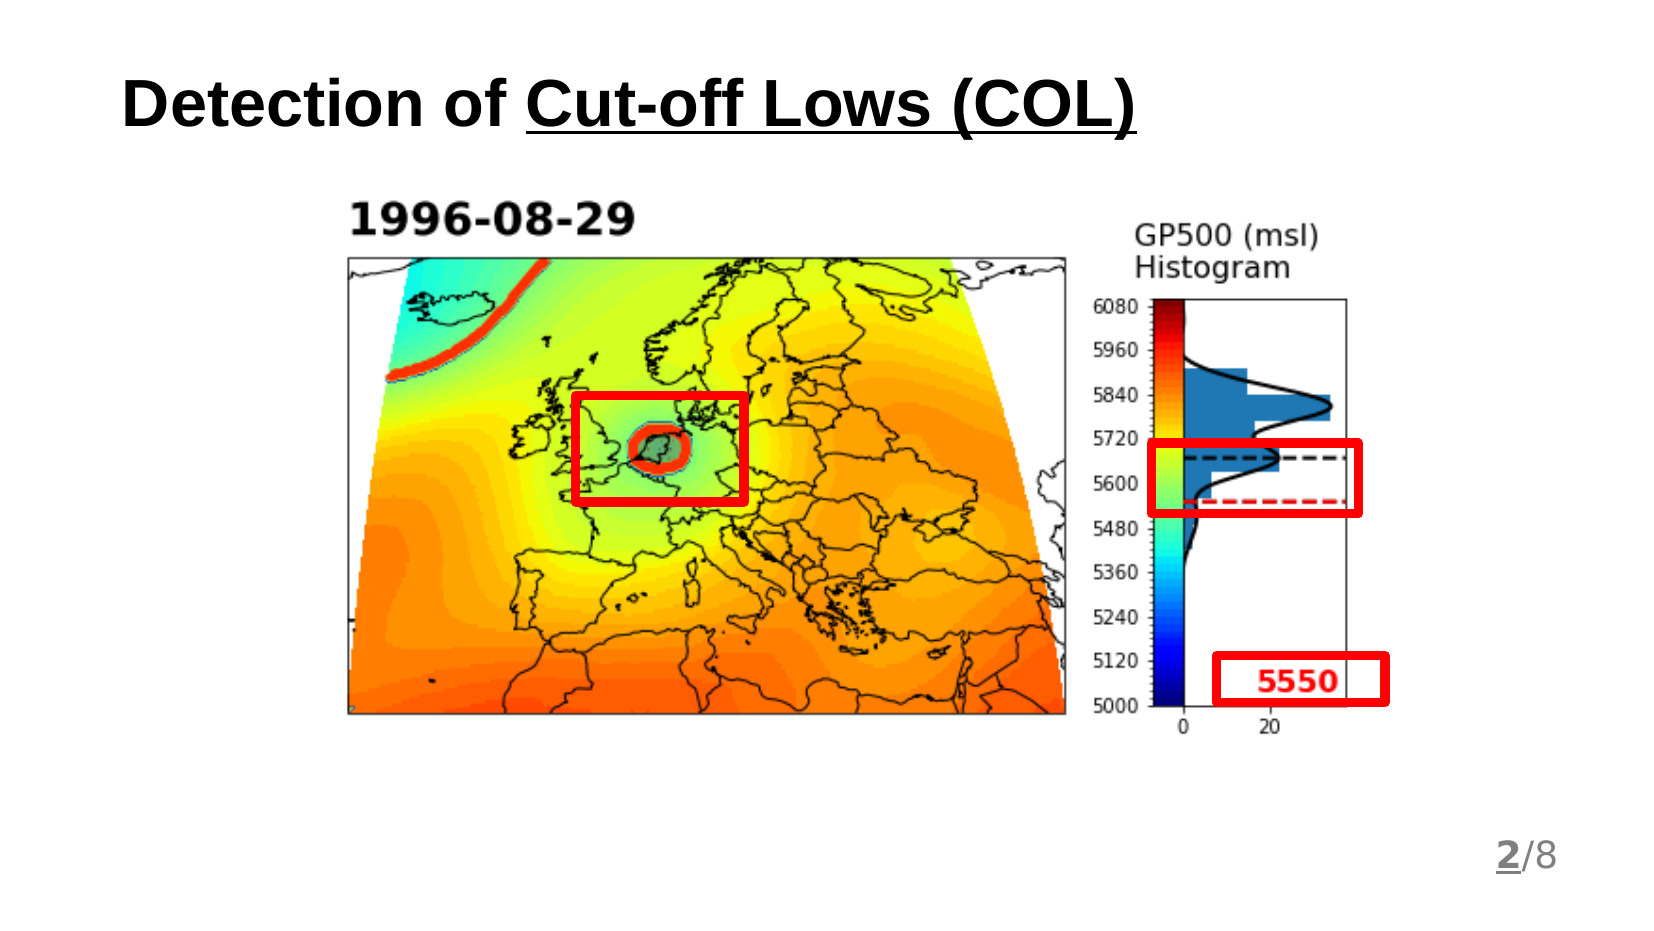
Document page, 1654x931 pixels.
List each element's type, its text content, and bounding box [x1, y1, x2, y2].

text_box Detection of Cut-off Lows (COL) [107, 59, 1270, 186]
text_box 2/8 [1480, 826, 1595, 897]
picture [295, 186, 1359, 744]
picture [1156, 448, 1354, 509]
picture [1221, 660, 1359, 698]
